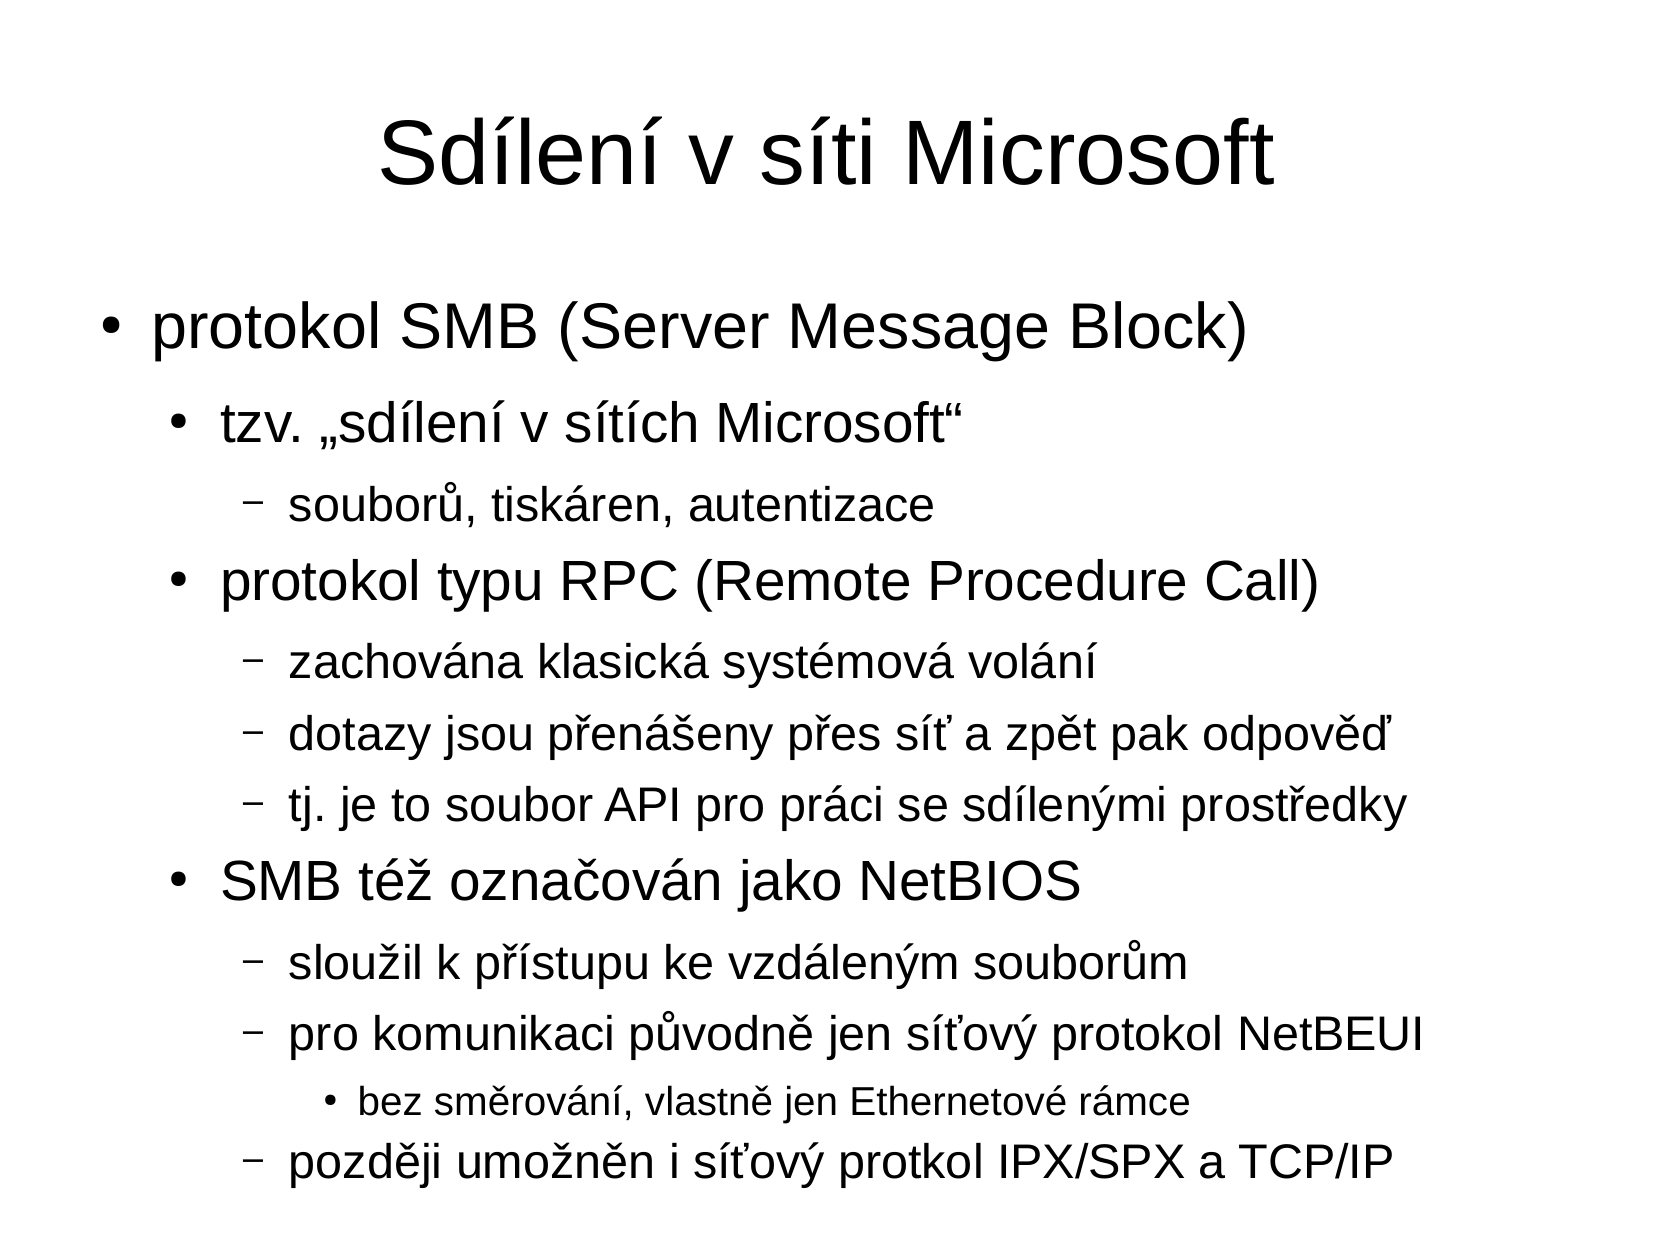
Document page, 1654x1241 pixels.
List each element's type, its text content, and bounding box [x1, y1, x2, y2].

list protokol SMB (Server Message Block) tzv. „sdílení v sítích Microsoft“ souborů, tiskáren, autentizace protokol typu RPC (Remote Procedure Call) zachována klasická systémová volání dotazy jsou přenášeny přes síť a zpět pak odpověď tj. je to soubor API pro práci se sdílenými prostředky SMB též označován jako NetBIOS sloužil k přístupu ke vzdáleným souborům pro komunikaci původně jen síťový protokol NetBEUI bez směrování, vlastně jen Ethernetové rámce později umožněn i síťový protkol IPX/SPX a TCP/IP [82, 290, 1571, 1193]
title Sdílení v síti Microsoft [82, 49, 1571, 257]
